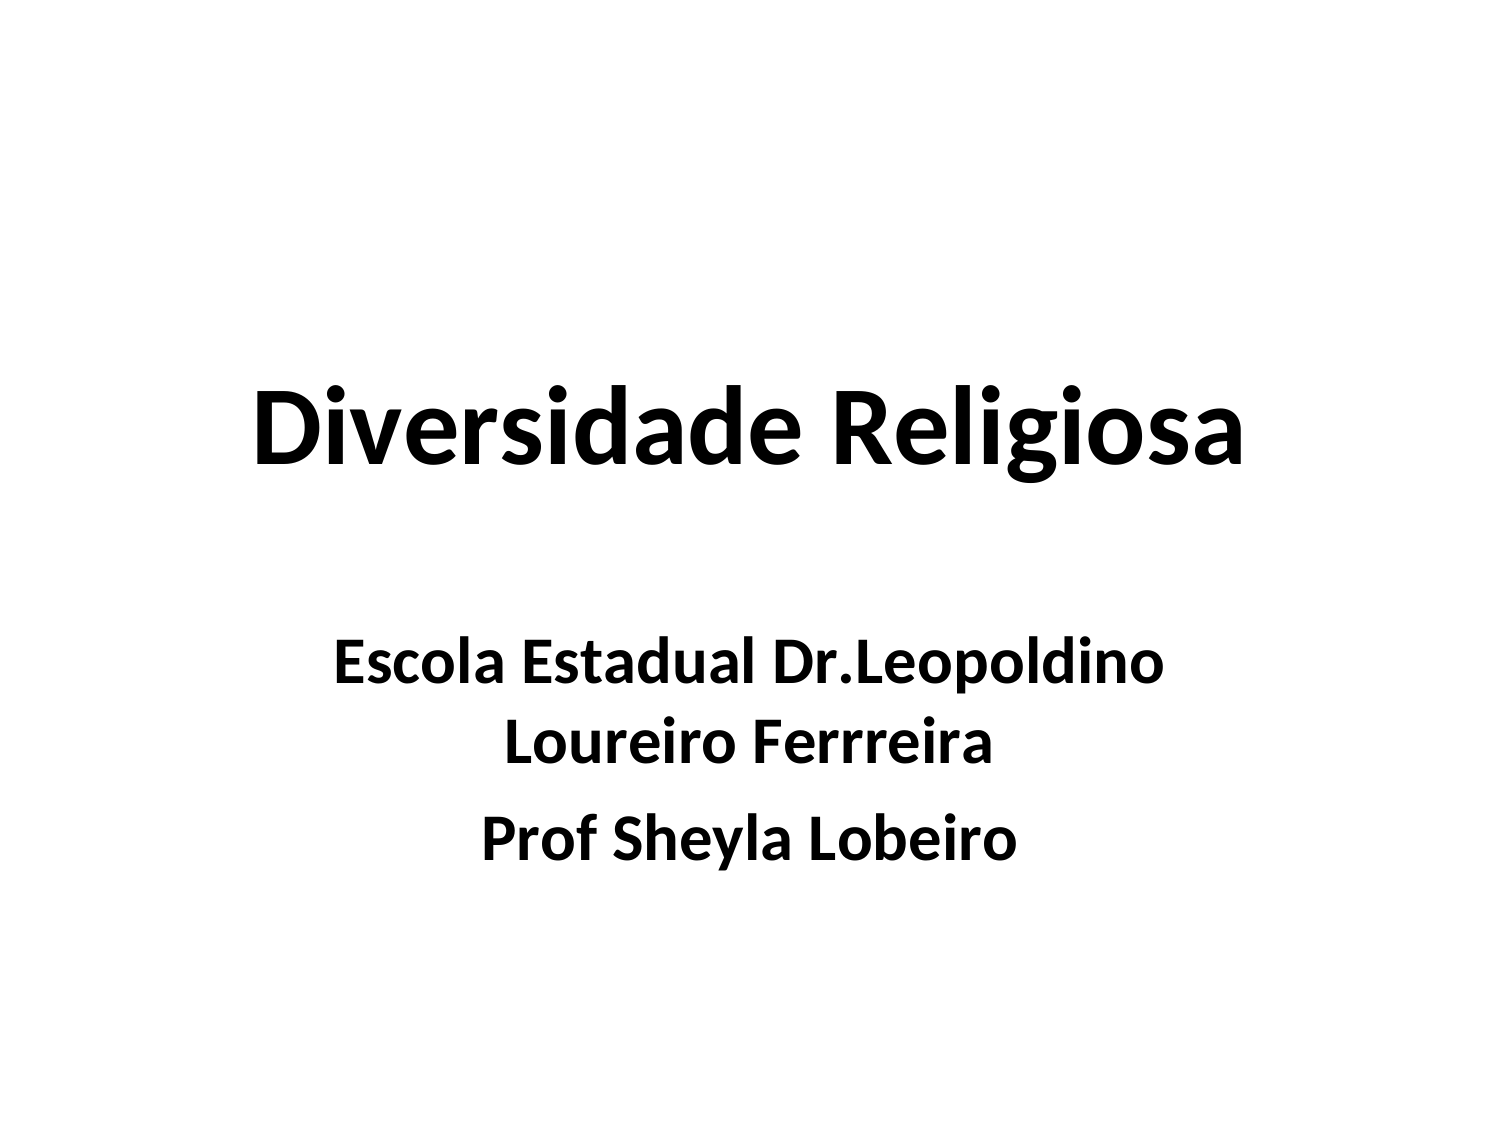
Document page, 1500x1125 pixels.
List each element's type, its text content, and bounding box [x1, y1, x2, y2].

title Diversidade Religiosa [112, 277, 1388, 663]
text_box Escola Estadual Dr.Leopoldino Loureiro Ferrreira Prof Sheyla Lobeiro [225, 609, 1276, 961]
